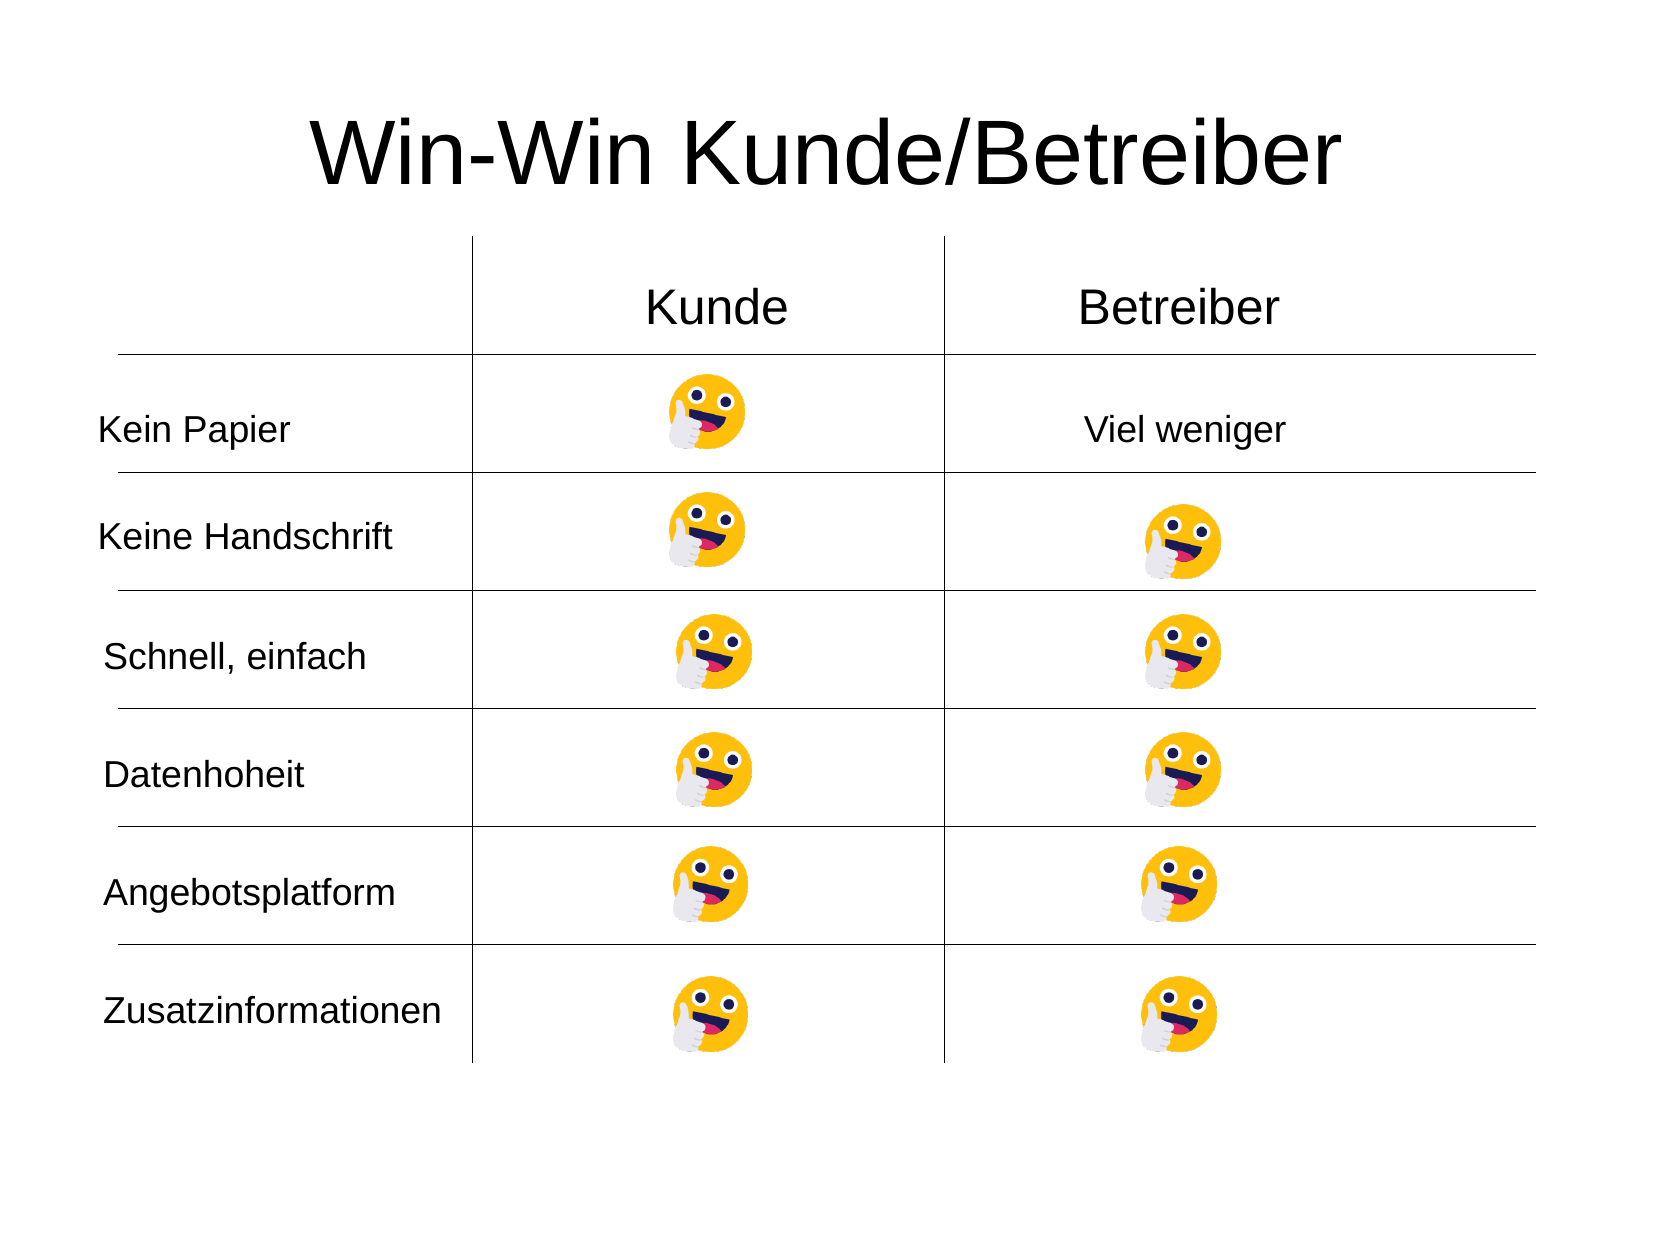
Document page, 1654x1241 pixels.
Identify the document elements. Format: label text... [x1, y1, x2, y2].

text_box Viel weniger [1068, 401, 1302, 459]
text_box Kein Papier [82, 401, 306, 459]
text_box Schnell, einfach [88, 628, 383, 686]
picture [1145, 614, 1221, 689]
picture [676, 614, 752, 689]
text_box Kunde [630, 271, 804, 343]
text_box Keine Handschrift [82, 507, 408, 565]
picture [1141, 846, 1217, 922]
text_box Datenhoheit [88, 746, 320, 804]
text_box Betreiber [1062, 271, 1296, 343]
text_box Zusatzinformationen [88, 982, 458, 1040]
picture [1145, 504, 1221, 579]
title Win-Win Kunde/Betreiber [82, 49, 1571, 257]
picture [669, 492, 745, 567]
picture [1141, 976, 1217, 1052]
picture [673, 976, 748, 1052]
picture [676, 732, 752, 807]
picture [673, 846, 748, 922]
picture [669, 374, 745, 449]
picture [1145, 732, 1221, 807]
text_box Angebotsplatform [88, 864, 412, 922]
